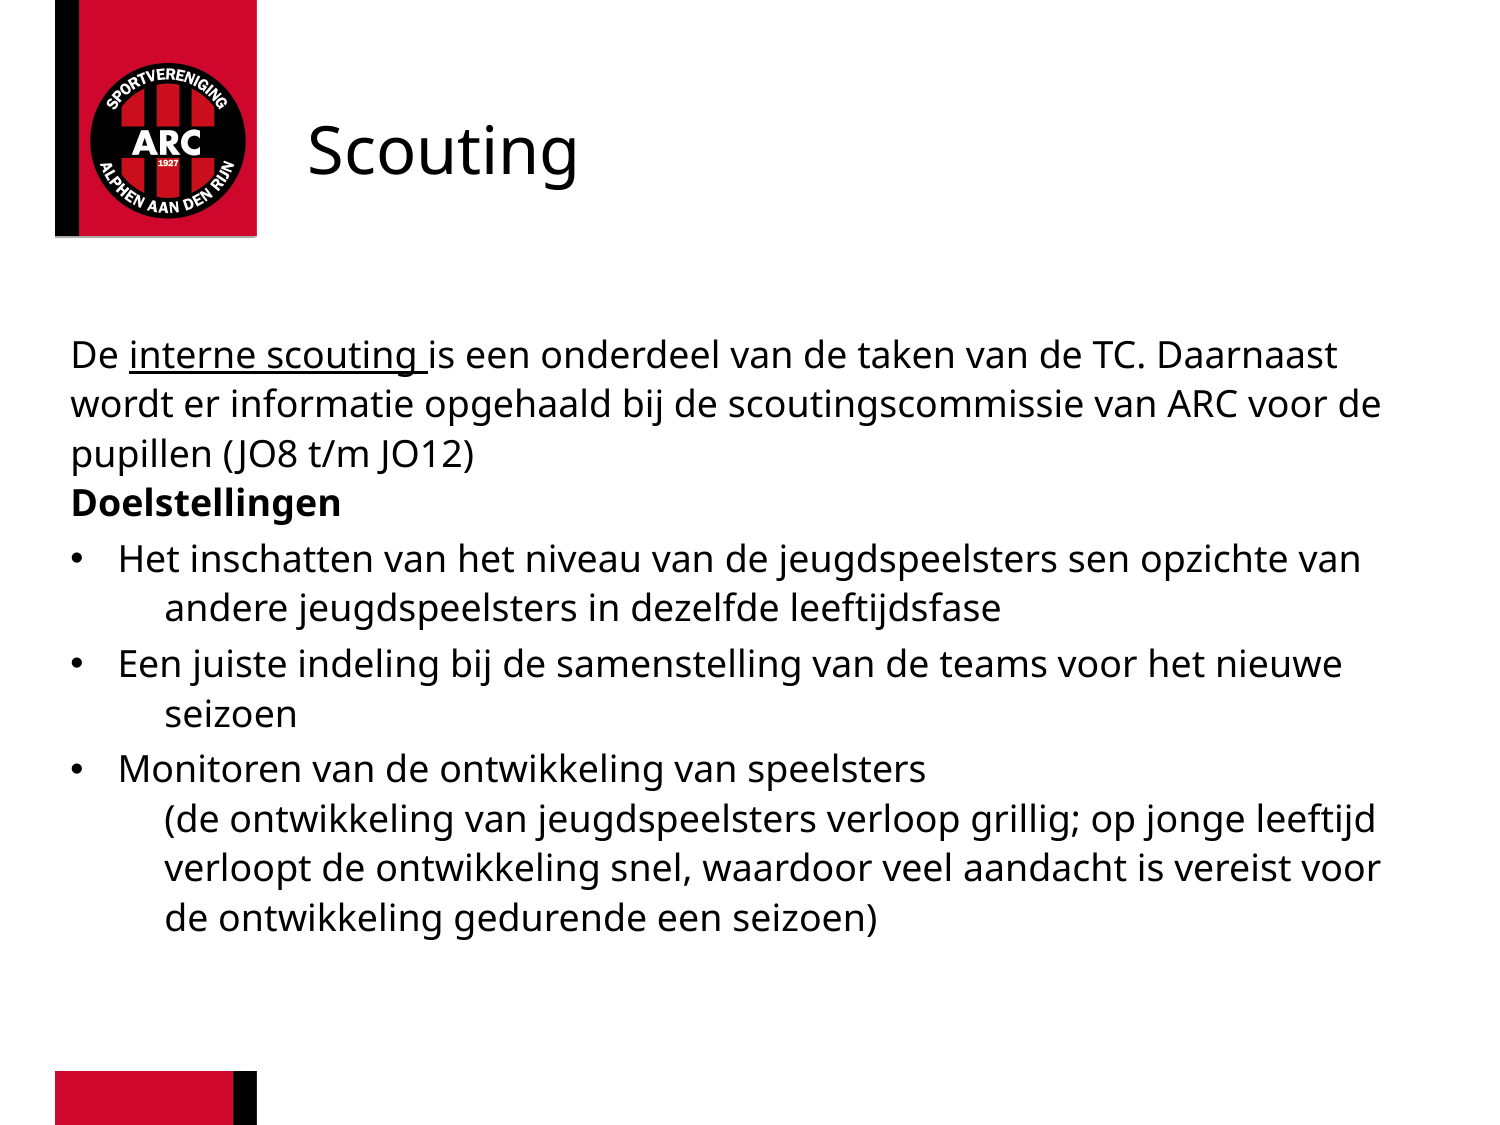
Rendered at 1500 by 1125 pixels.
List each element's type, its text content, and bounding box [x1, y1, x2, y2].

picture [55, 1072, 257, 1125]
title Scouting [292, 59, 1448, 236]
picture [55, 0, 257, 236]
subtitle De interne scouting is een onderdeel van de taken van de TC. Daarnaast wordt er informatie opgehaald bij de scoutingscommissie van ARC voor de pupillen (JO8 t/m JO12) Doelstellingen Het inschatten van het niveau van de jeugdspeelsters sen opzichte van andere jeugdspeelsters in dezelfde leeftijdsfase Een juiste indeling bij de samenstelling van de teams voor het nieuwe seizoen Monitoren van de ontwikkeling van speelsters (de ontwikkeling van jeugdspeelsters verloop grillig; op jonge leeftijd verloopt de ontwikkeling snel, waardoor veel aandacht is vereist voor de ontwikkeling gedurende een seizoen) [55, 318, 1426, 1064]
